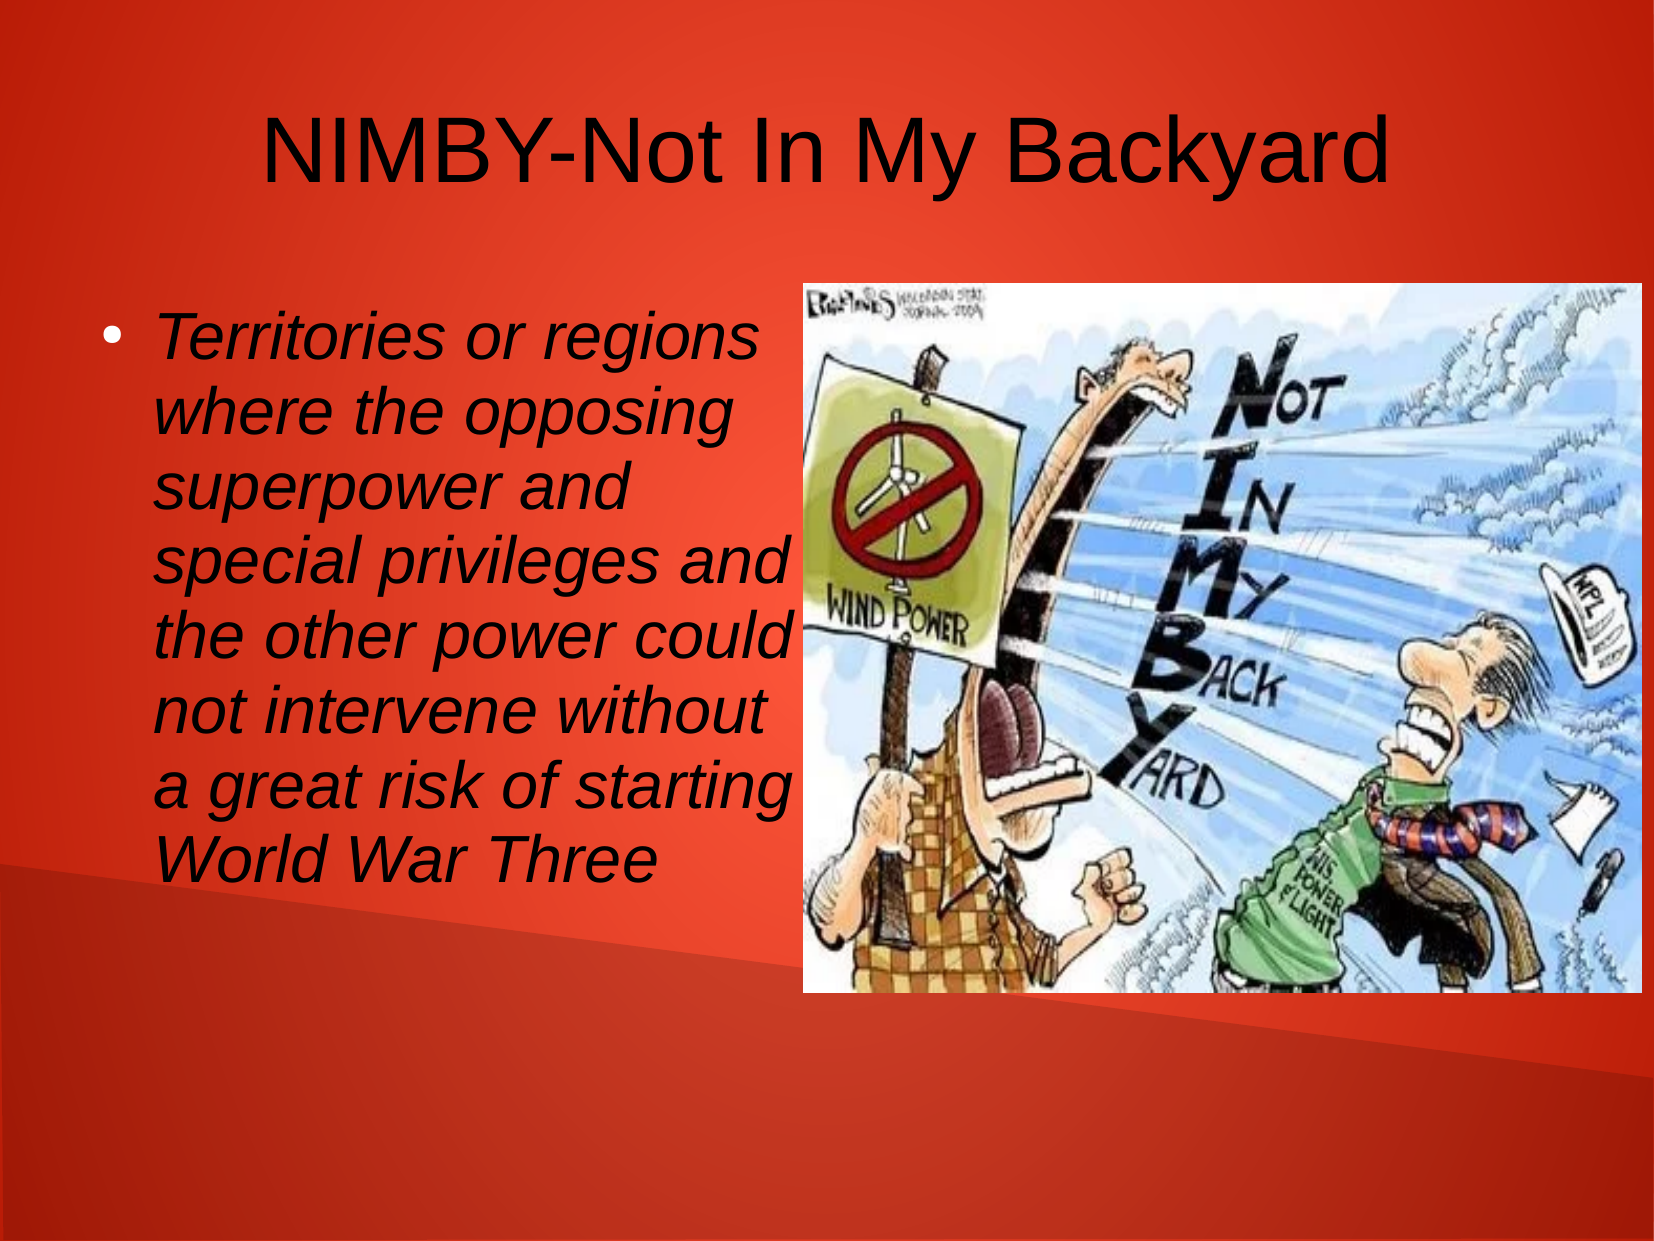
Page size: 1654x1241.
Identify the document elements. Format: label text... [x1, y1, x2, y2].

title NIMBY-Not In My Backyard [82, 47, 1571, 252]
picture [803, 283, 1642, 993]
list Territories or regions where the opposing superpower and special privileges and the other power could not intervene without a great risk of starting World War Three [82, 299, 809, 1019]
